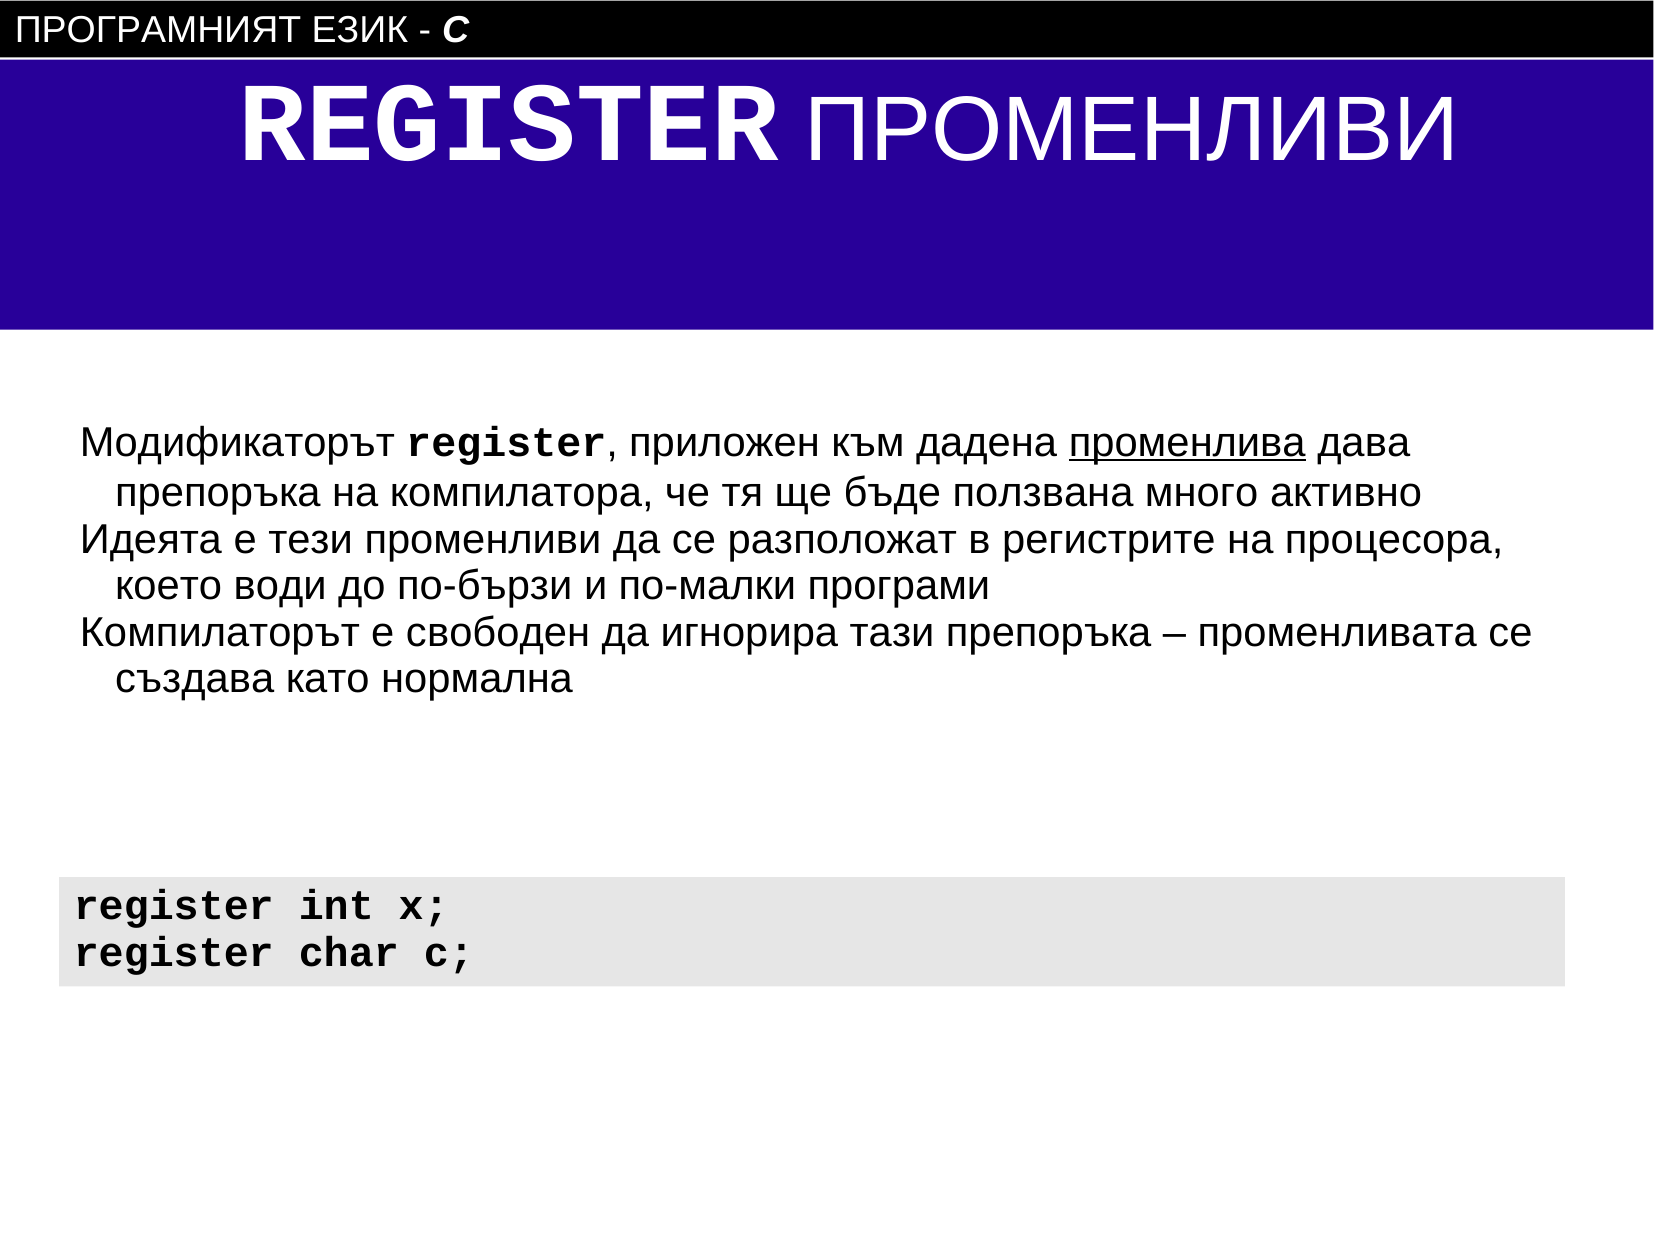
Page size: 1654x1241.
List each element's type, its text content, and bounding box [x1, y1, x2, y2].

text_box register int x; register char c; [59, 877, 1565, 987]
text_box REGISTER ПРОМЕНЛИВИ [0, 59, 1654, 330]
text_box Модификаторът register, приложен към дадена променлива дава препоръка на компилатора, че тя ще бъде ползвана много активно Идеята е тези променливи да се разположат в регистрите на процесора, което води до по-бързи и по-малки програми Компилаторът е свободен да игнорира тази препоръка – променливата се създава като нормална [29, 411, 1625, 709]
text_box ПРОГРАМНИЯT ЕЗИК - С [0, 0, 1654, 58]
